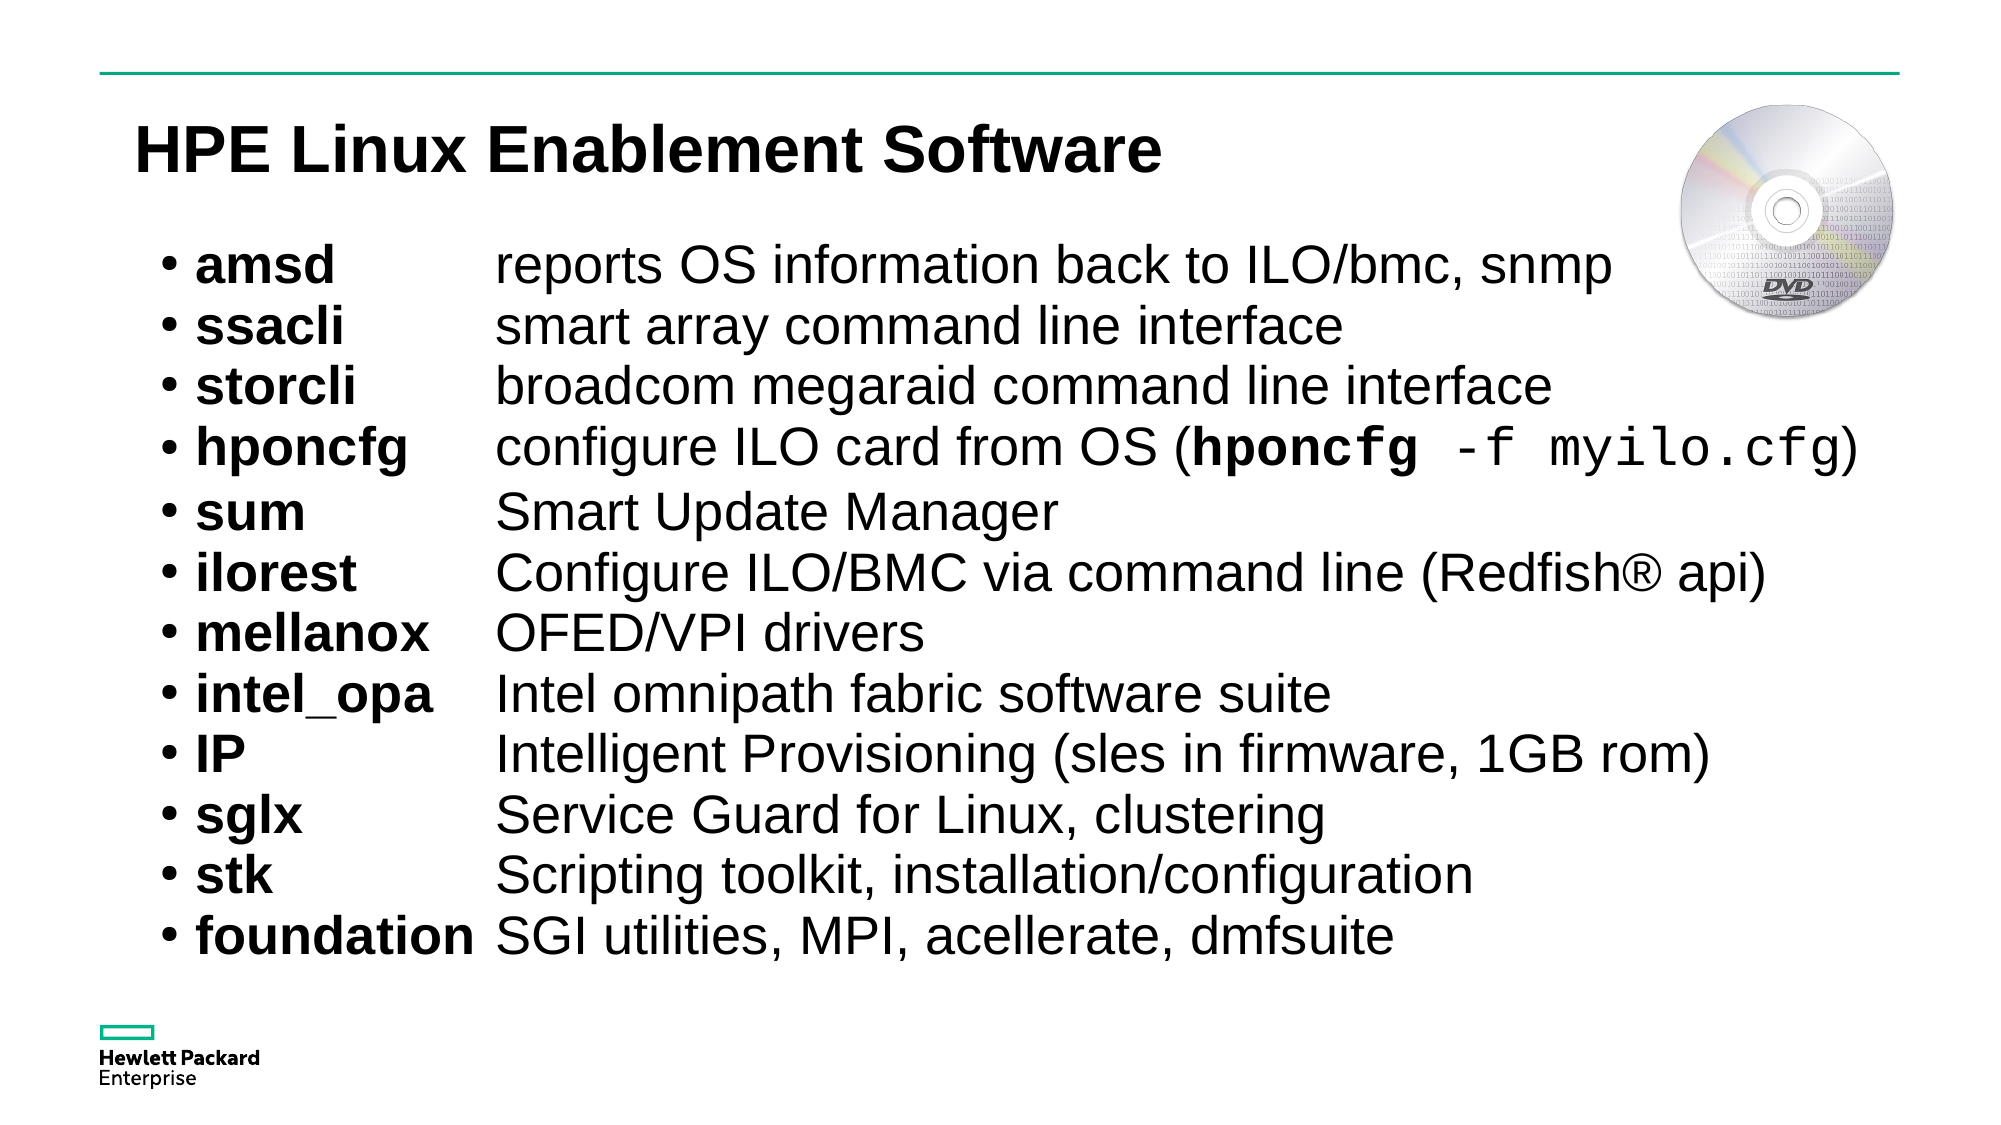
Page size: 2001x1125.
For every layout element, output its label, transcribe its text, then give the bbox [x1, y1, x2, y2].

text_box amsd reports OS information back to ILO/bmc, snmp ssacli smart array command line interface storcli broadcom megaraid command line interface hponcfg configure ILO card from OS (hponcfg -f myilo.cfg) sum Smart Update Manager ilorest Configure ILO/BMC via command line (Redfish® api) mellanox OFED/VPI drivers intel_opa Intel omnipath fabric software suite IP Intelligent Provisioning (sles in firmware, 1GB rom) sglx Service Guard for Linux, clustering stk Scripting toolkit, installation/configuration foundation SGI utilities, MPI, acellerate, dmfsuite [144, 227, 1966, 991]
text_box HPE Linux Enablement Software [120, 104, 1665, 195]
picture [1665, 89, 1906, 227]
